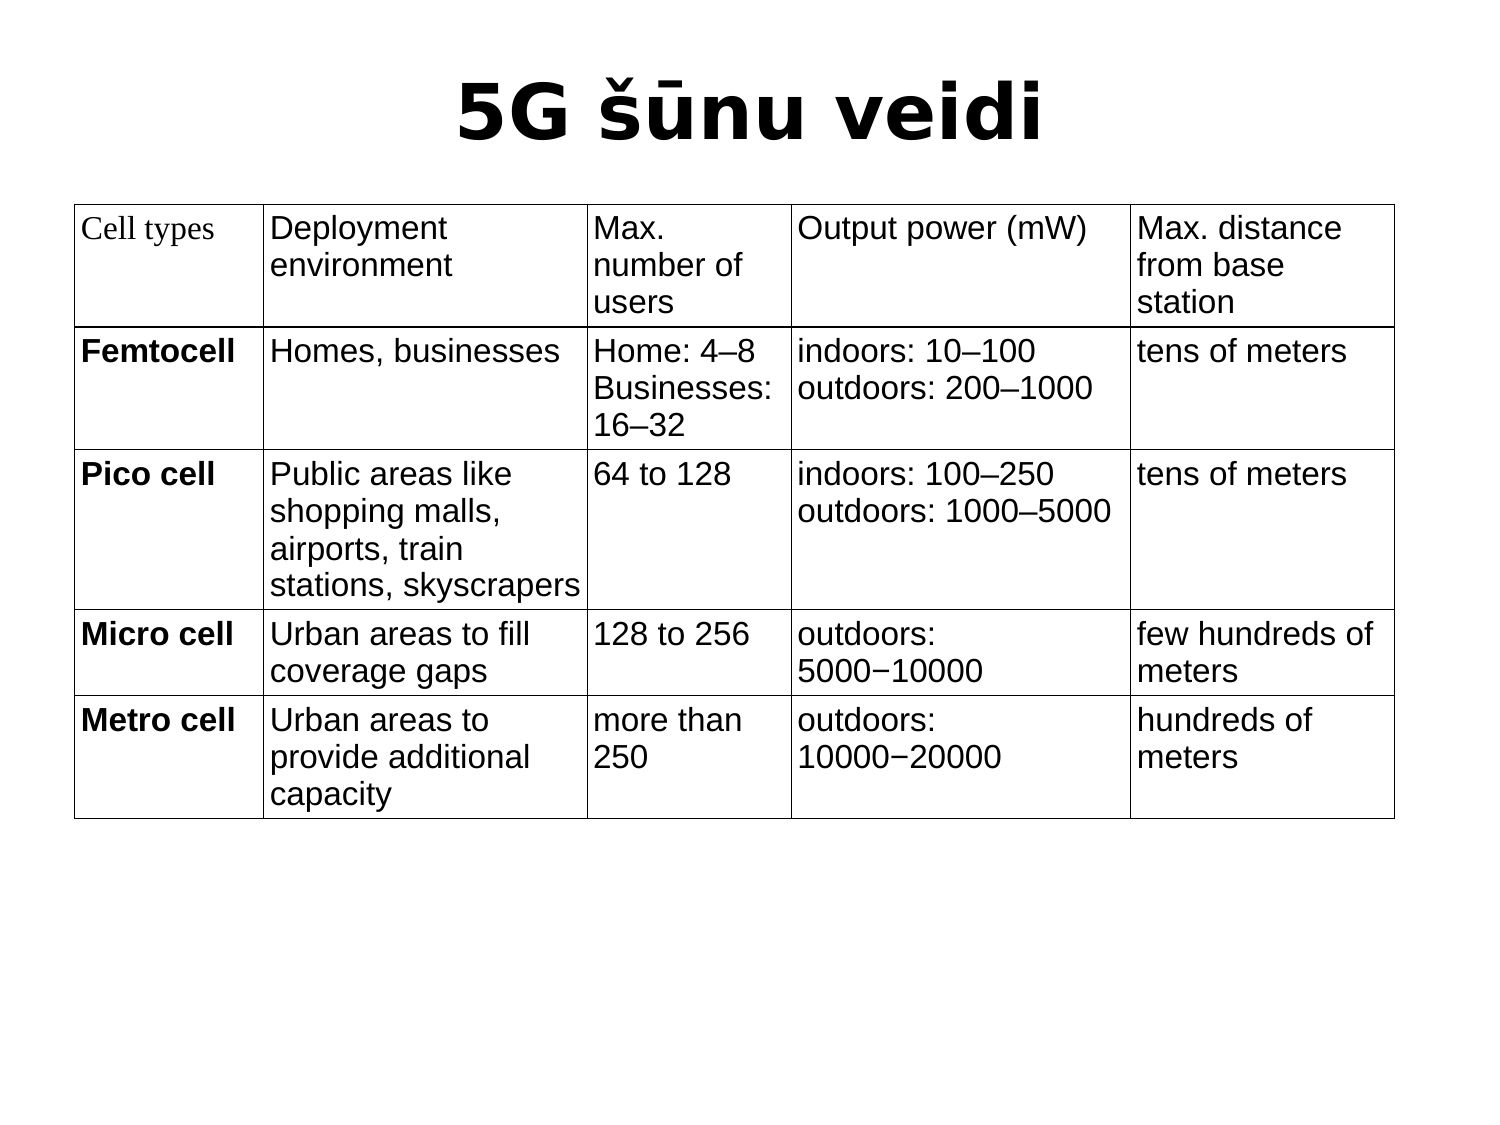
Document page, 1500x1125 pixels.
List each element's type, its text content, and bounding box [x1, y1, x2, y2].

table_cell more than 250 [588, 696, 791, 818]
table_cell 64 to 128 [588, 450, 791, 609]
table_header Deployment environment [264, 205, 587, 326]
table_header Output power ​(mW) [792, 205, 1130, 326]
table_header Max. distance from ​base station [1131, 205, 1394, 326]
table_cell Urban areas to provide additional capacity [264, 696, 587, 818]
table_cell Micro cell [75, 610, 263, 695]
table_header Max. number ​of users [588, 205, 791, 326]
table_cell Homes, businesses [264, 328, 587, 449]
table_cell Public areas like shopping malls, airports, train stations, skyscrapers [264, 450, 587, 609]
table_cell 128 to 256 [588, 610, 791, 695]
table_cell tens of meters [1131, 328, 1394, 449]
table_cell Metro cell [75, 696, 263, 818]
table_cell indoors: 10–100 outdoors: 200–1000 [792, 328, 1130, 449]
table_cell tens of meters [1131, 450, 1394, 609]
table_cell Pico cell [75, 450, 263, 609]
table_cell few hundreds of meters [1131, 610, 1394, 695]
table_cell Home: 4–8 Businesses: 16–32 [588, 328, 791, 449]
table_cell Urban areas to fill coverage gaps [264, 610, 587, 695]
table_cell outdoors: 10000−20000 [792, 696, 1130, 818]
table_cell indoors: 100–250 outdoors: 1000–5000 [792, 450, 1130, 609]
table_cell outdoors: 5000−10000 [792, 610, 1130, 695]
title 5G šūnu veidi [75, 61, 1425, 164]
table_header Cell types [75, 205, 263, 326]
table_cell Femtocell [75, 328, 263, 449]
table_cell hundreds of meters [1131, 696, 1394, 818]
